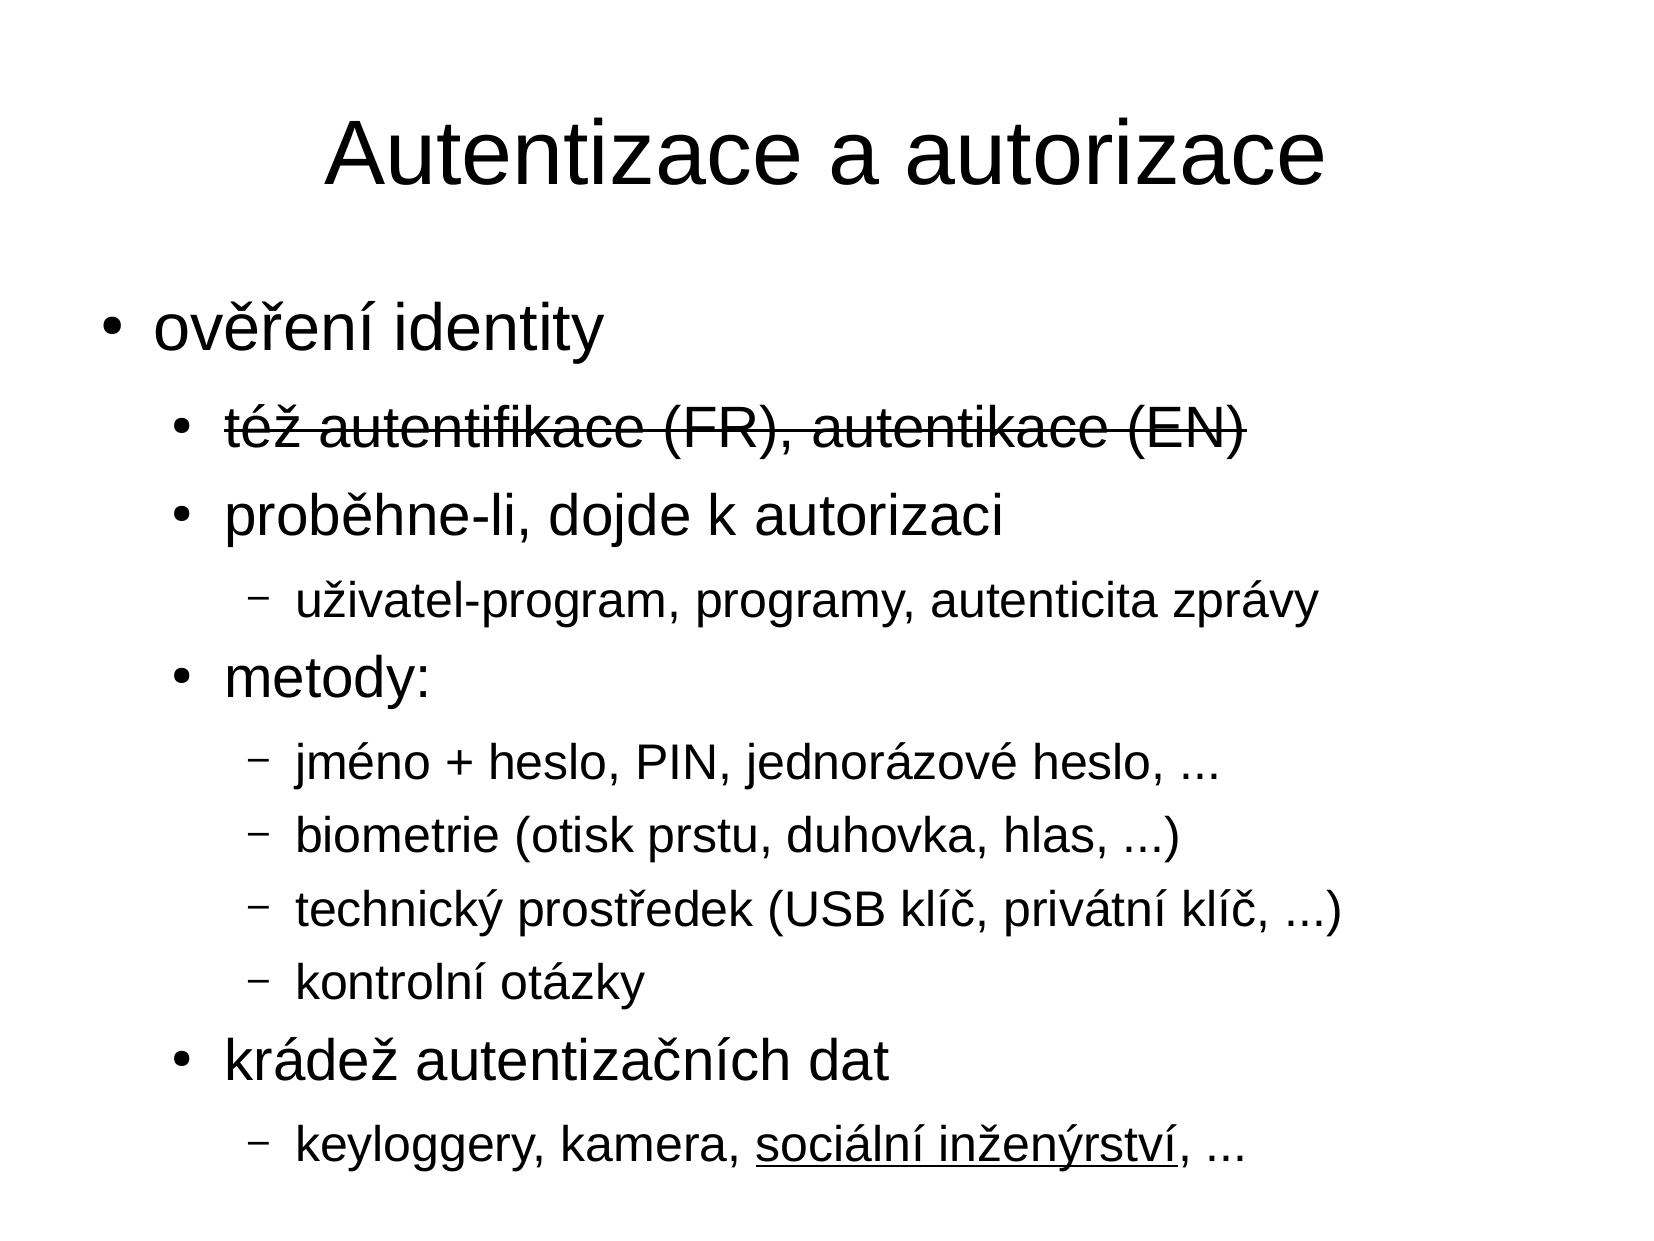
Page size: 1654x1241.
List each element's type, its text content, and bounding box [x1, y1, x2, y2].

list ověření identity též autentifikace (FR), autentikace (EN) proběhne-li, dojde k autorizaci uživatel-program, programy, autenticita zprávy metody: jméno + heslo, PIN, jednorázové heslo, ... biometrie (otisk prstu, duhovka, hlas, ...) technický prostředek (USB klíč, privátní klíč, ...) kontrolní otázky krádež autentizačních dat keyloggery, kamera, sociální inženýrství, ... [82, 290, 1571, 1173]
title Autentizace a autorizace [82, 56, 1571, 250]
